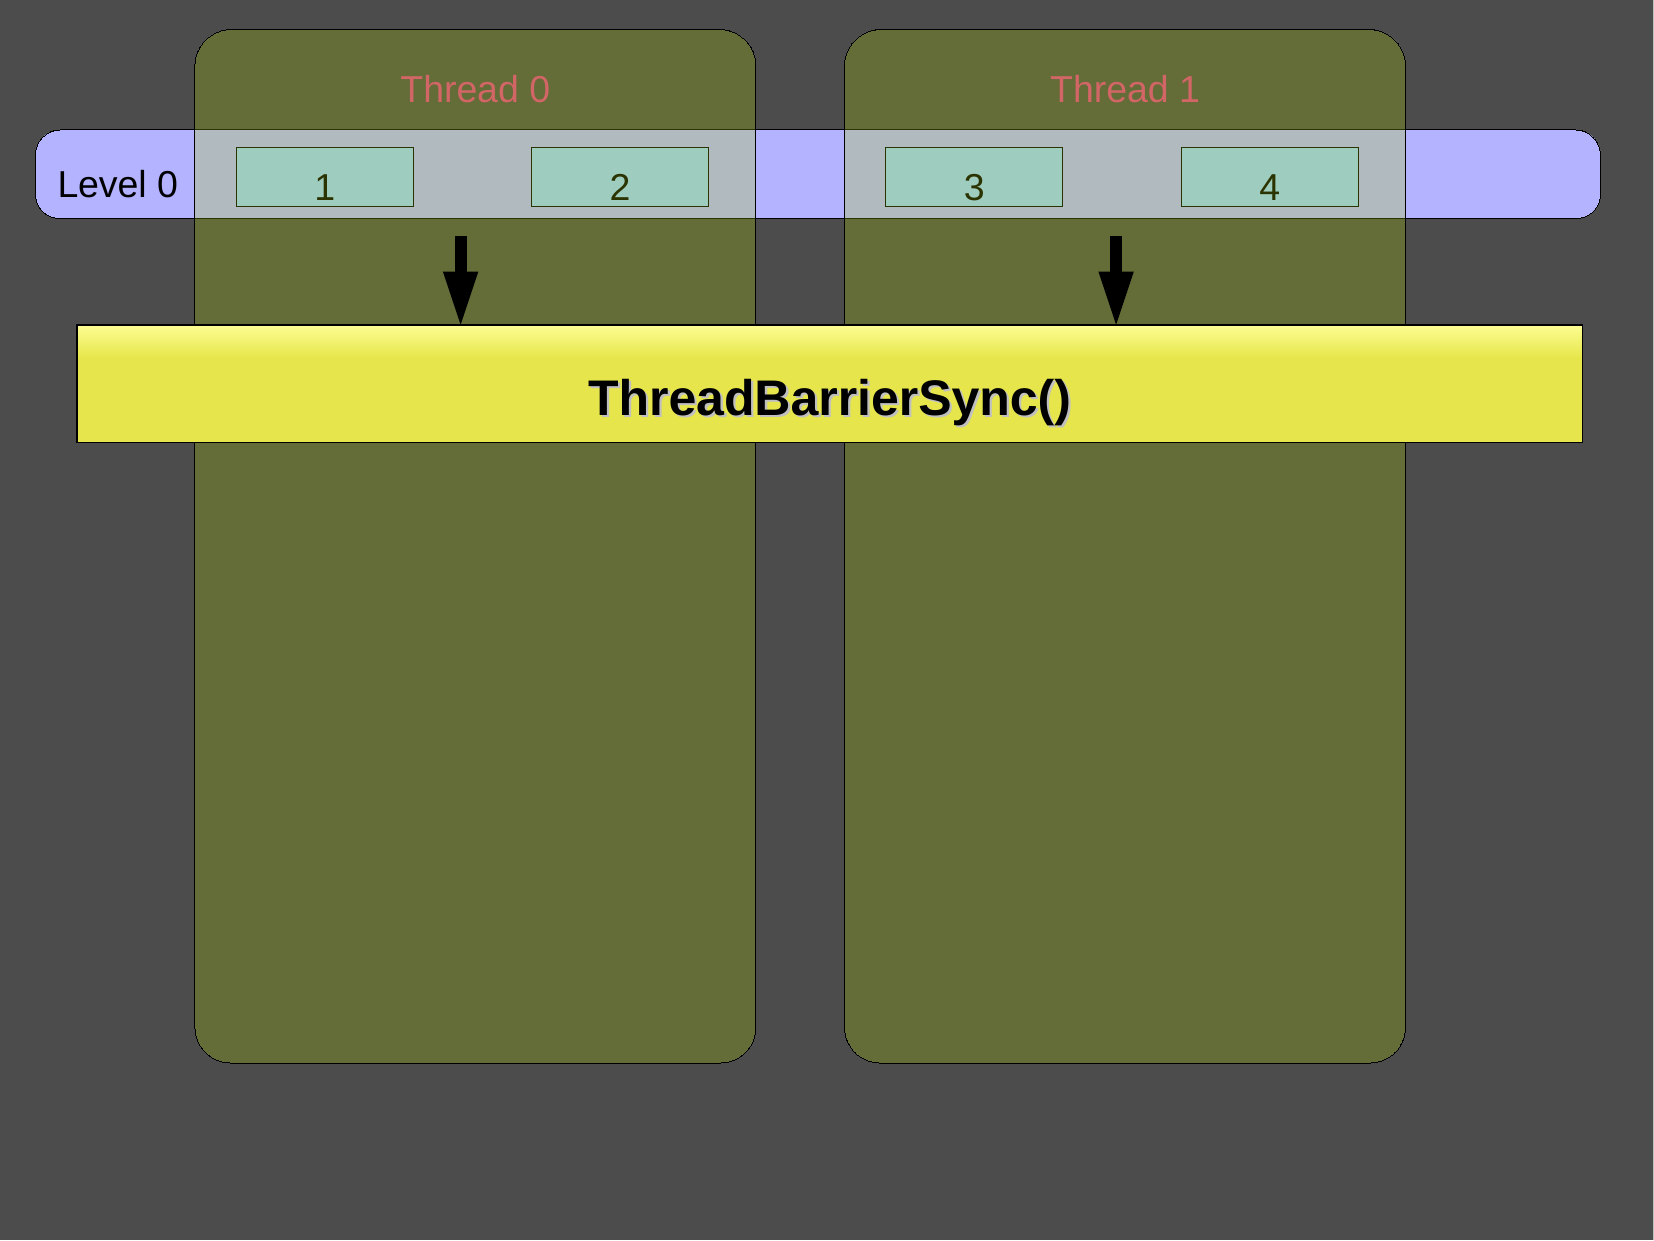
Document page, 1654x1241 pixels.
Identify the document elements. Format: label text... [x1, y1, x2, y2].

text_box Thread 0 [194, 29, 756, 324]
text_box Level 0 [1406, 129, 1601, 219]
text_box Thread 0 [194, 443, 756, 1064]
text_box Level 0 [35, 129, 194, 219]
text_box ThreadBarrierSync() [76, 324, 1583, 443]
text_box Thread 1 [844, 29, 1406, 324]
text_box Thread 1 [844, 443, 1406, 1064]
text_box Level 0 [756, 129, 844, 219]
